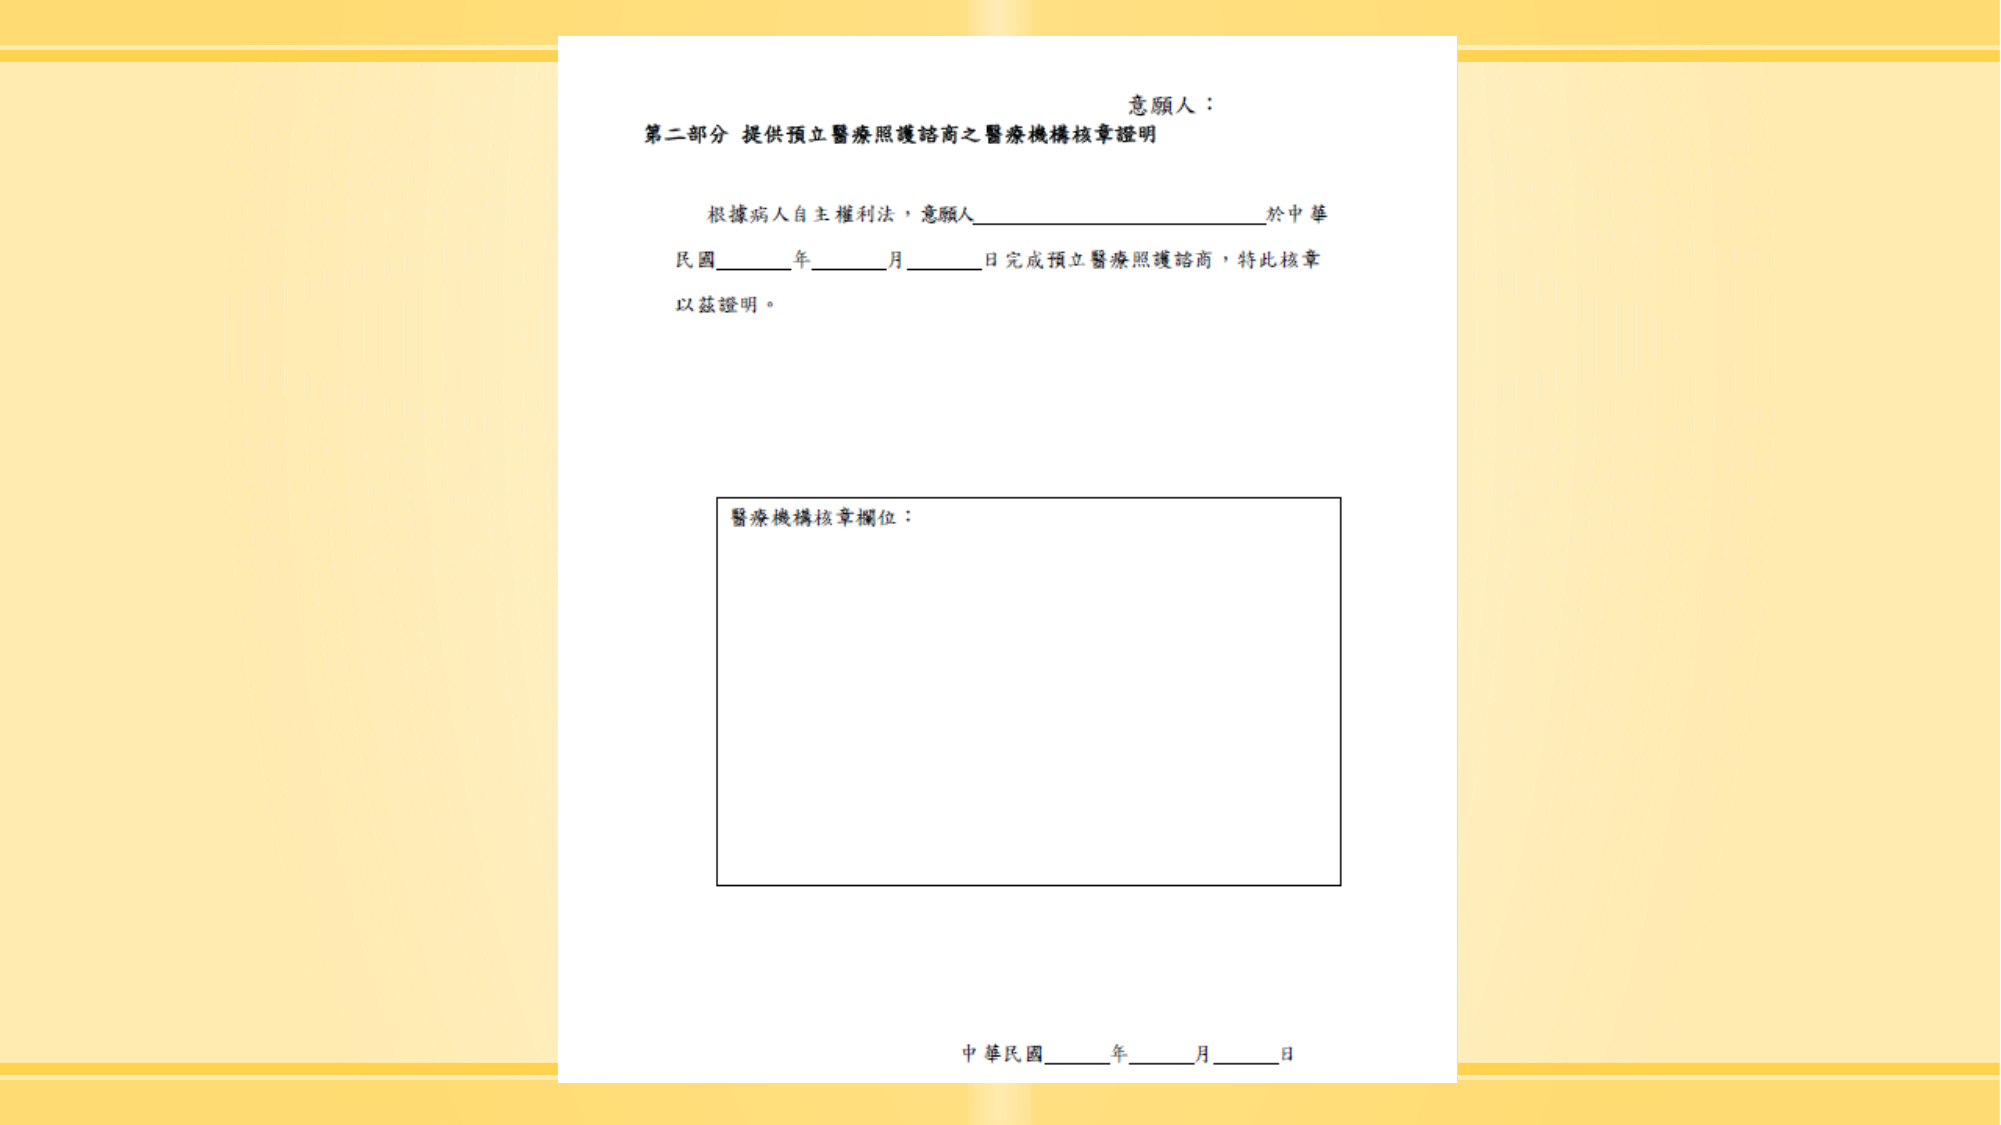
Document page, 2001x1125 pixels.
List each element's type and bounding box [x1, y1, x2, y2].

picture [558, 36, 1458, 1083]
